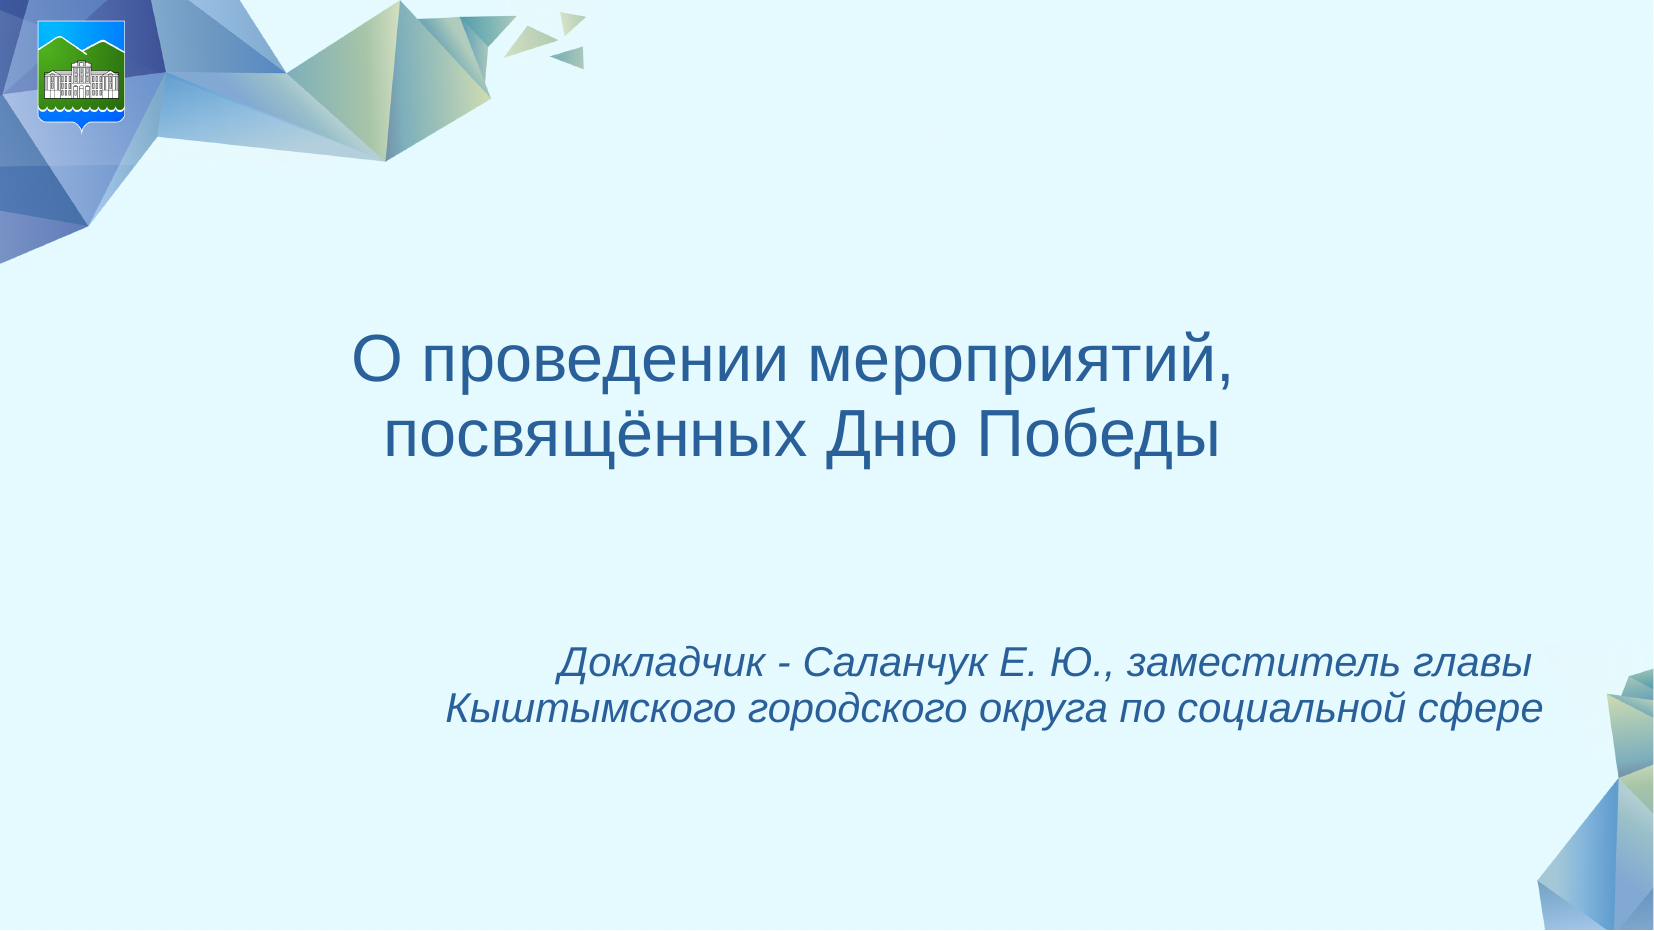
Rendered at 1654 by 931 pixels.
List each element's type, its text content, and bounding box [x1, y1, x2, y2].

subtitle О проведении мероприятий, посвящённых Дню Победы Докладчик - Саланчук Е. Ю., заместитель главы Кыштымского городского округа по социальной сфере [62, 283, 1545, 769]
picture [0, 0, 1654, 931]
